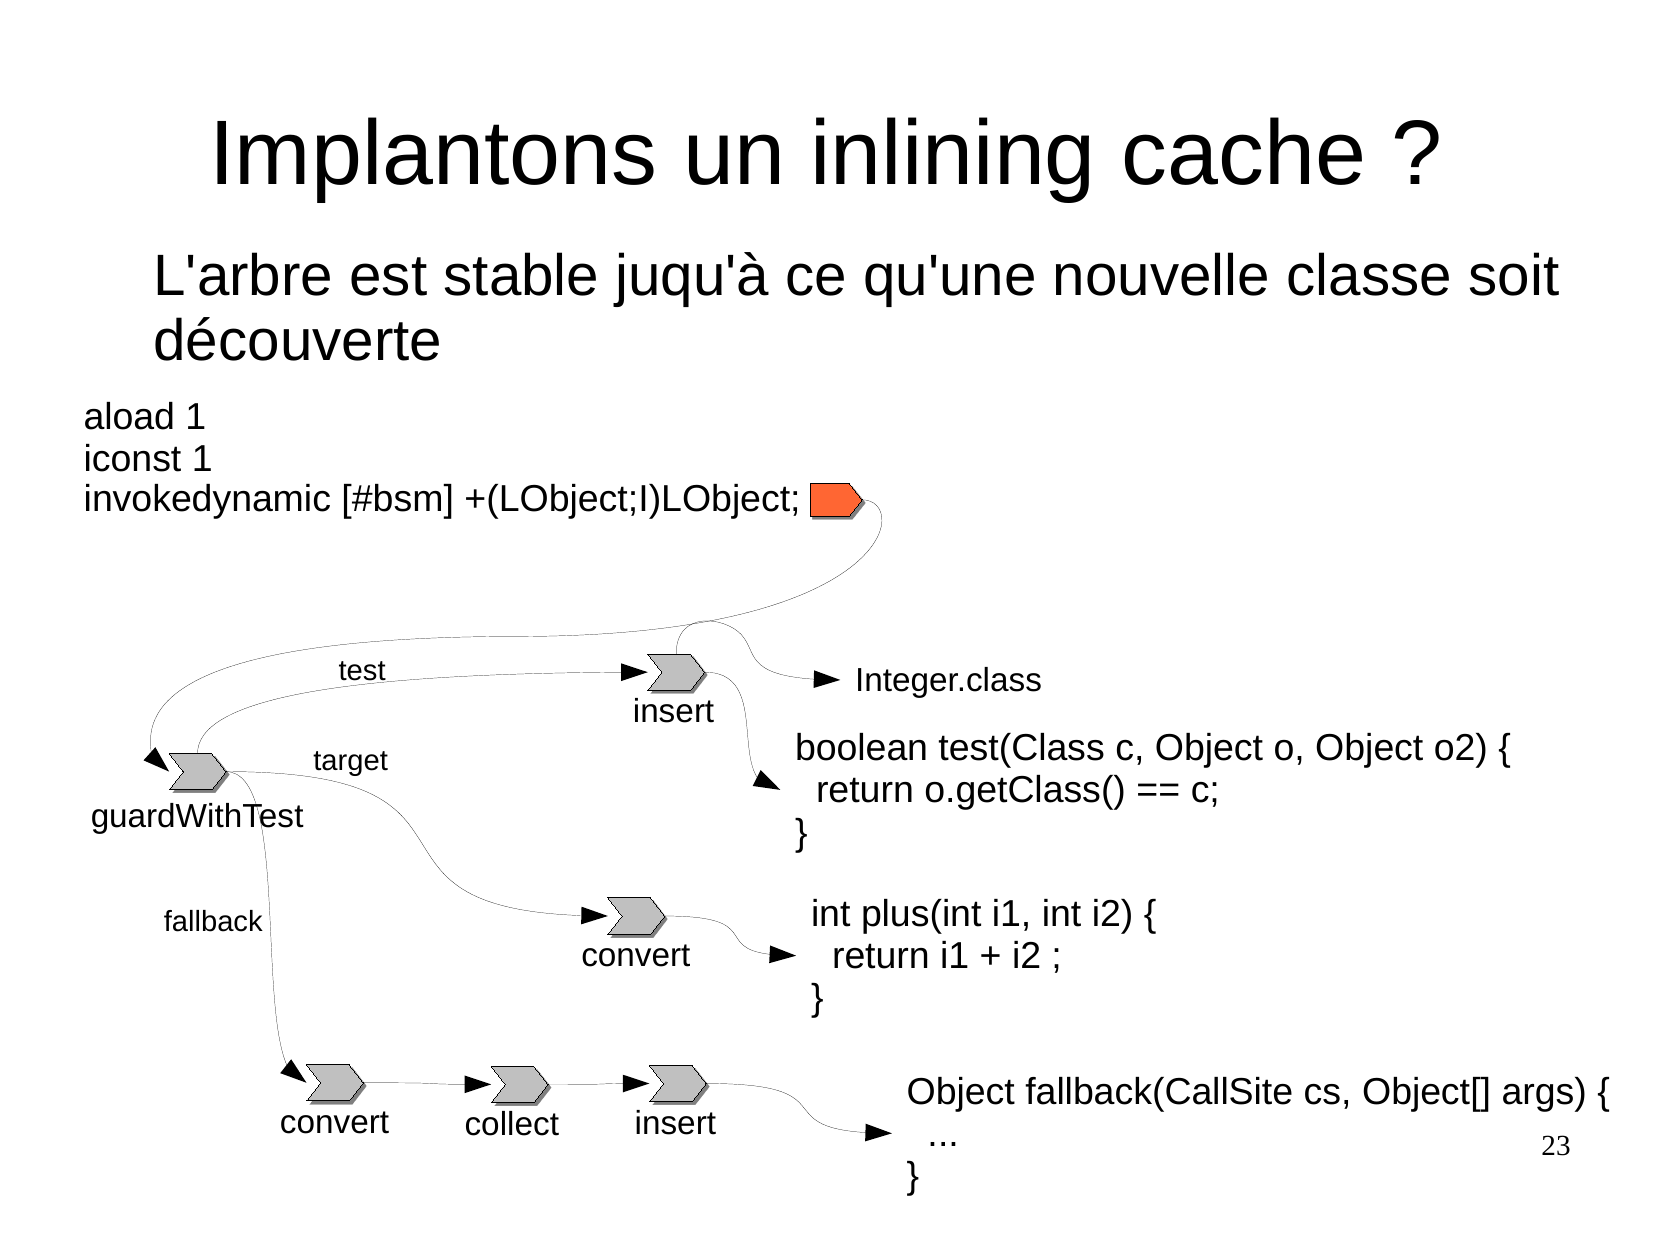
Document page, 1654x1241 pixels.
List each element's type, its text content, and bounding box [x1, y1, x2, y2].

text_box target [298, 736, 404, 785]
title Implantons un inlining cache ? [57, 49, 1596, 257]
text_box [607, 897, 665, 929]
text_box insert [619, 1096, 731, 1149]
text_box aload 1 iconst 1 [68, 387, 228, 487]
text_box [306, 1064, 364, 1096]
text_box [810, 483, 862, 517]
text_box [647, 654, 705, 685]
text_box collect [449, 1097, 575, 1150]
text_box [491, 1066, 548, 1097]
text_box boolean test(Class c, Object o, Object o2) { return o.getClass() == c; } [780, 719, 1527, 861]
text_box convert [265, 1096, 405, 1149]
text_box invokedynamic [#bsm] +(LObject;I)LObject; [68, 469, 816, 528]
text_box fallback [149, 897, 279, 945]
text_box guardWithTest [76, 790, 262, 843]
text_box Integer.class [840, 654, 1059, 706]
text_box convert [566, 929, 706, 982]
text_box [649, 1065, 706, 1096]
list L'arbre est stable juqu'à ce qu'une nouvelle classe soit découverte [82, 242, 1571, 374]
text_box test [323, 646, 401, 694]
text_box int plus(int i1, int i2) { return i1 + i2 ; } [796, 885, 1172, 1027]
text_box [169, 753, 226, 790]
text_box guardWithTest [250, 790, 323, 843]
text_box Object fallback(CallSite cs, Object[] args) { ... } [891, 1062, 1626, 1204]
text_box insert [618, 685, 730, 738]
